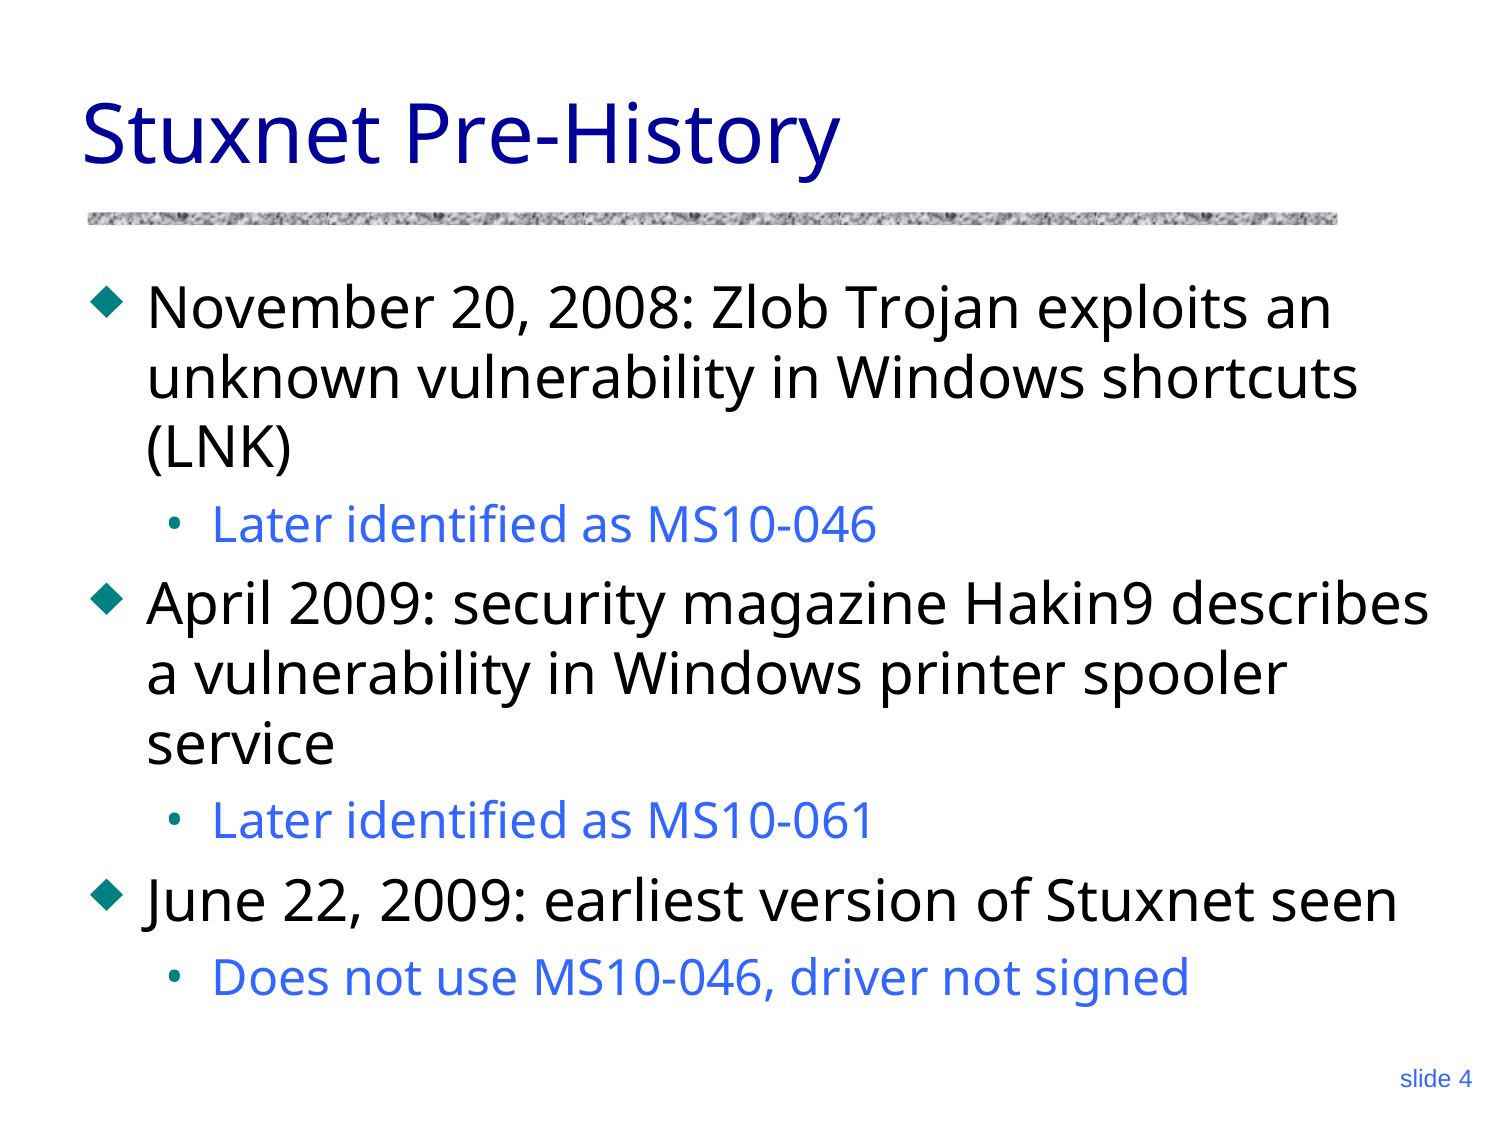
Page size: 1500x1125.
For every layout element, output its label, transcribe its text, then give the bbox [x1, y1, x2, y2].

title Stuxnet Pre-History [66, 37, 1342, 188]
list November 20, 2008: Zlob Trojan exploits an unknown vulnerability in Windows shortcuts (LNK) Later identified as MS10-046 April 2009: security magazine Hakin9 describes a vulnerability in Windows printer spooler service Later identified as MS10-061 June 22, 2009: earliest version of Stuxnet seen Does not use MS10-046, driver not signed [74, 262, 1463, 1063]
picture [87, 212, 1338, 226]
text_box slide <number> [1174, 1025, 1488, 1101]
